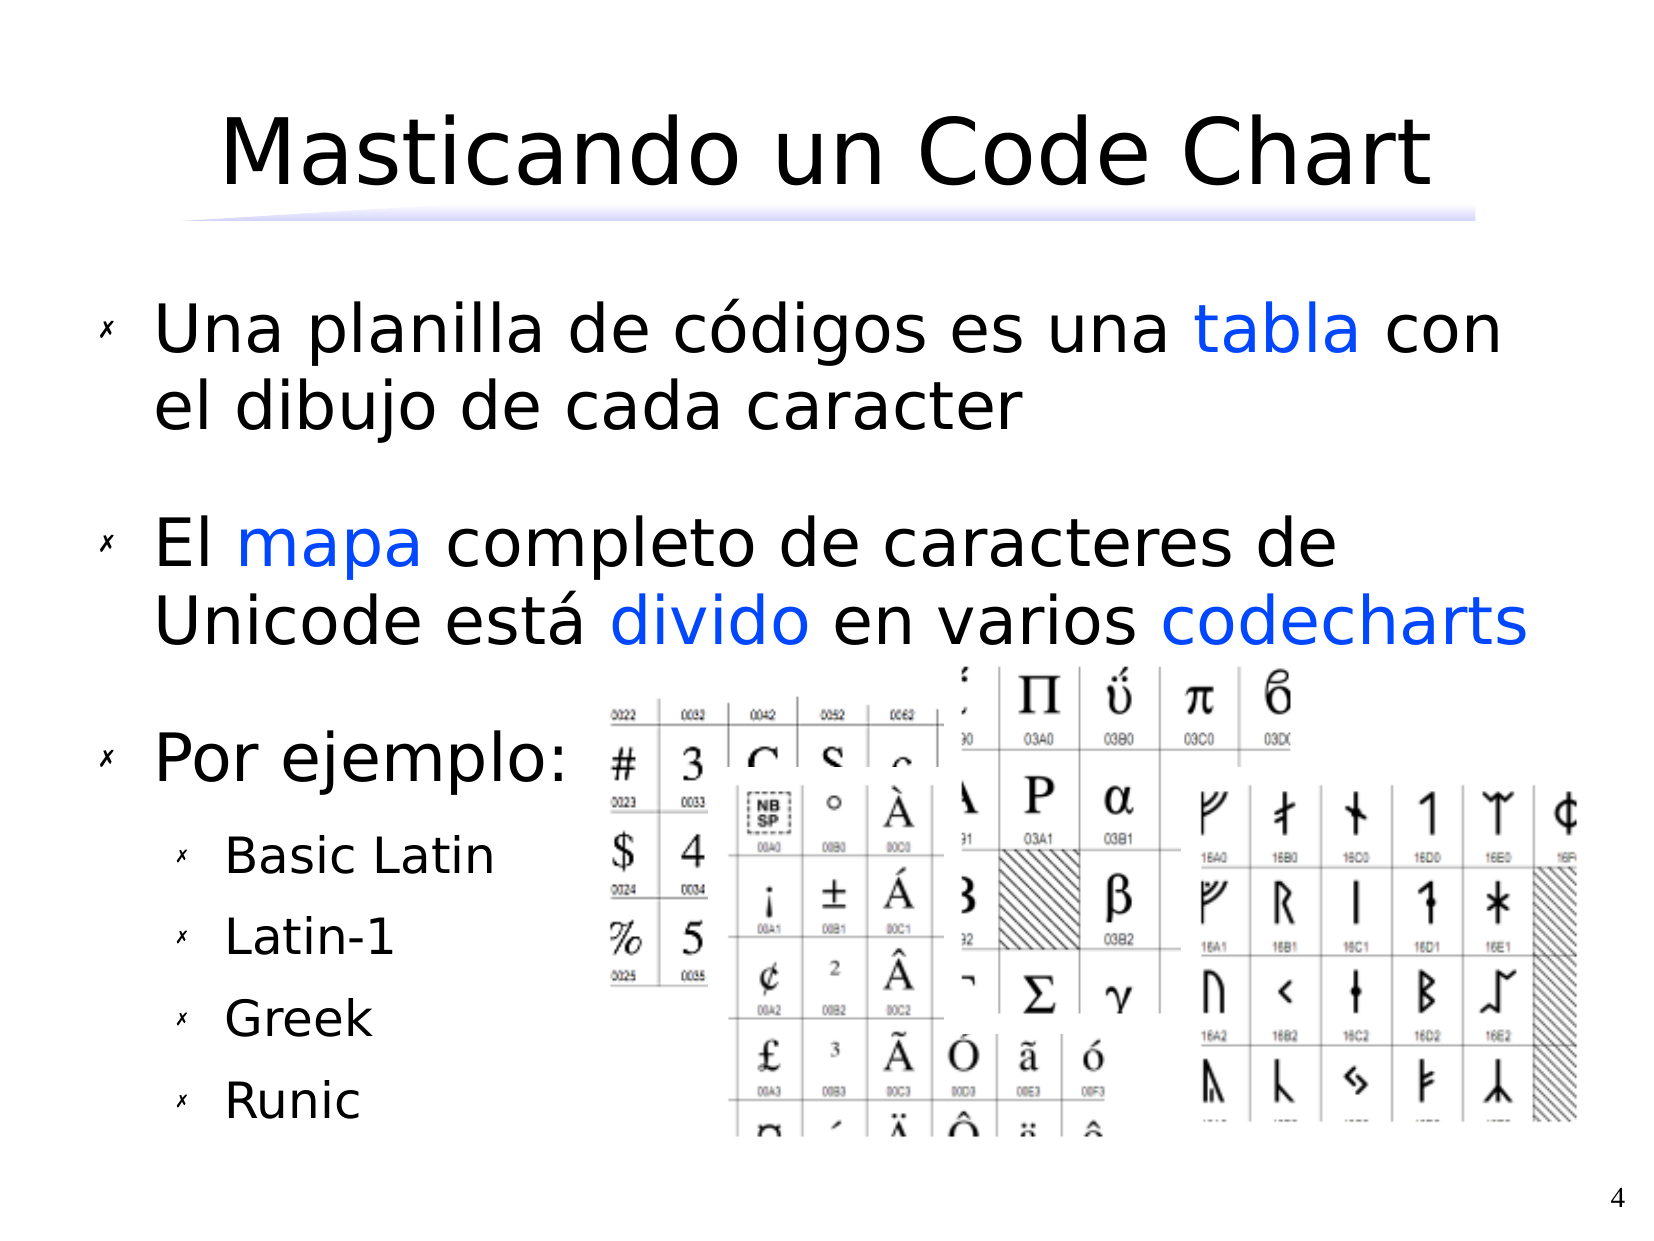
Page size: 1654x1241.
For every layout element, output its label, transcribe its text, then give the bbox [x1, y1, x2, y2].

list Una planilla de códigos es una tabla con el dibujo de cada caracter El mapa completo de caracteres de Unicode está divido en varios codecharts Por ejemplo: Basic Latin Latin-1 Greek Runic Ver todas las planillas en: http://www.unicode.org/charts/ [82, 290, 1571, 1241]
picture [590, 649, 1598, 1158]
title Masticando un Code Chart [82, 49, 1571, 257]
